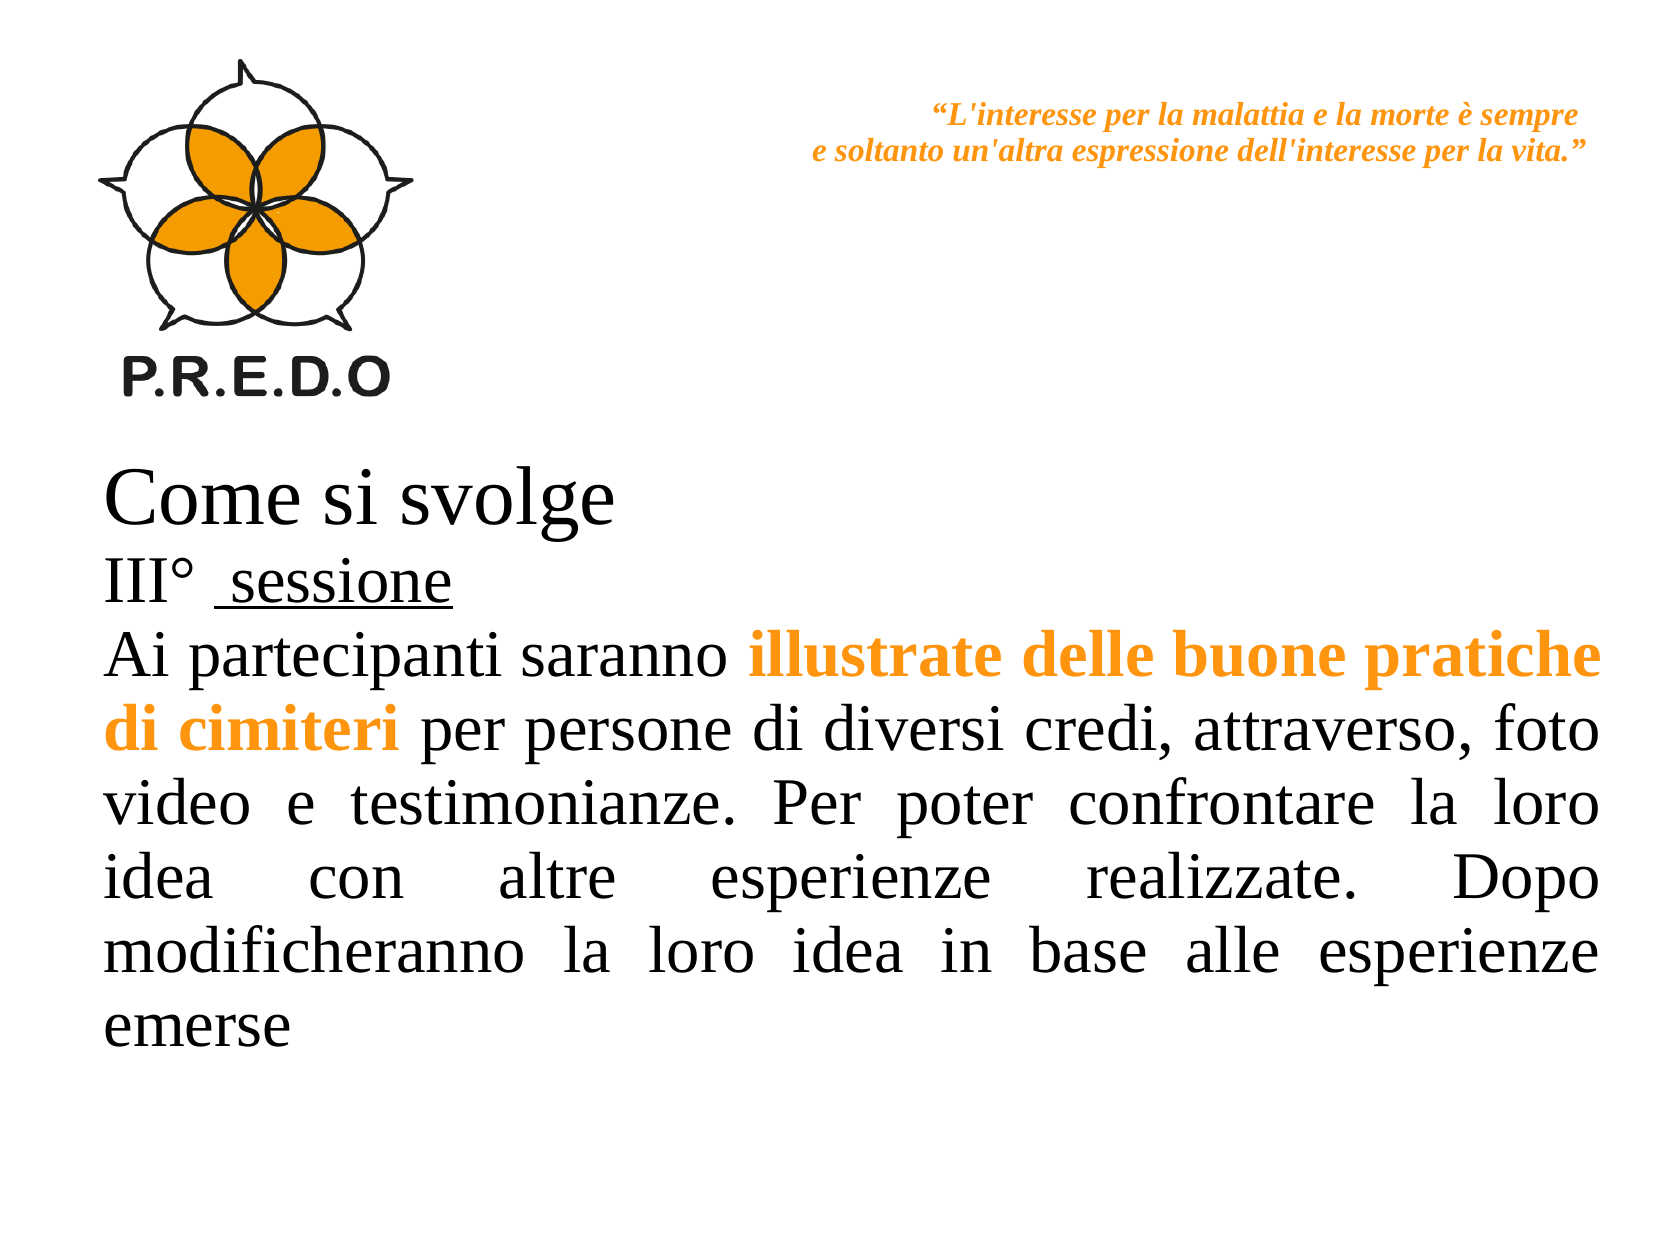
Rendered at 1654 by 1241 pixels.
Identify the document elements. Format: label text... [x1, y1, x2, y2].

text_box Come si svolge III° sessione Ai partecipanti saranno illustrate delle buone pratiche di cimiteri per persone di diversi credi, attraverso, foto video e testimonianze. Per poter confrontare la loro idea con altre esperienze realizzate. Dopo modificheranno la loro idea in base alle esperienze emerse [88, 442, 1619, 1241]
text_box “L'interesse per la malattia e la morte è sempre e soltanto un'altra espressione dell'interesse per la vita.” [797, 87, 1603, 178]
picture [97, 58, 414, 397]
